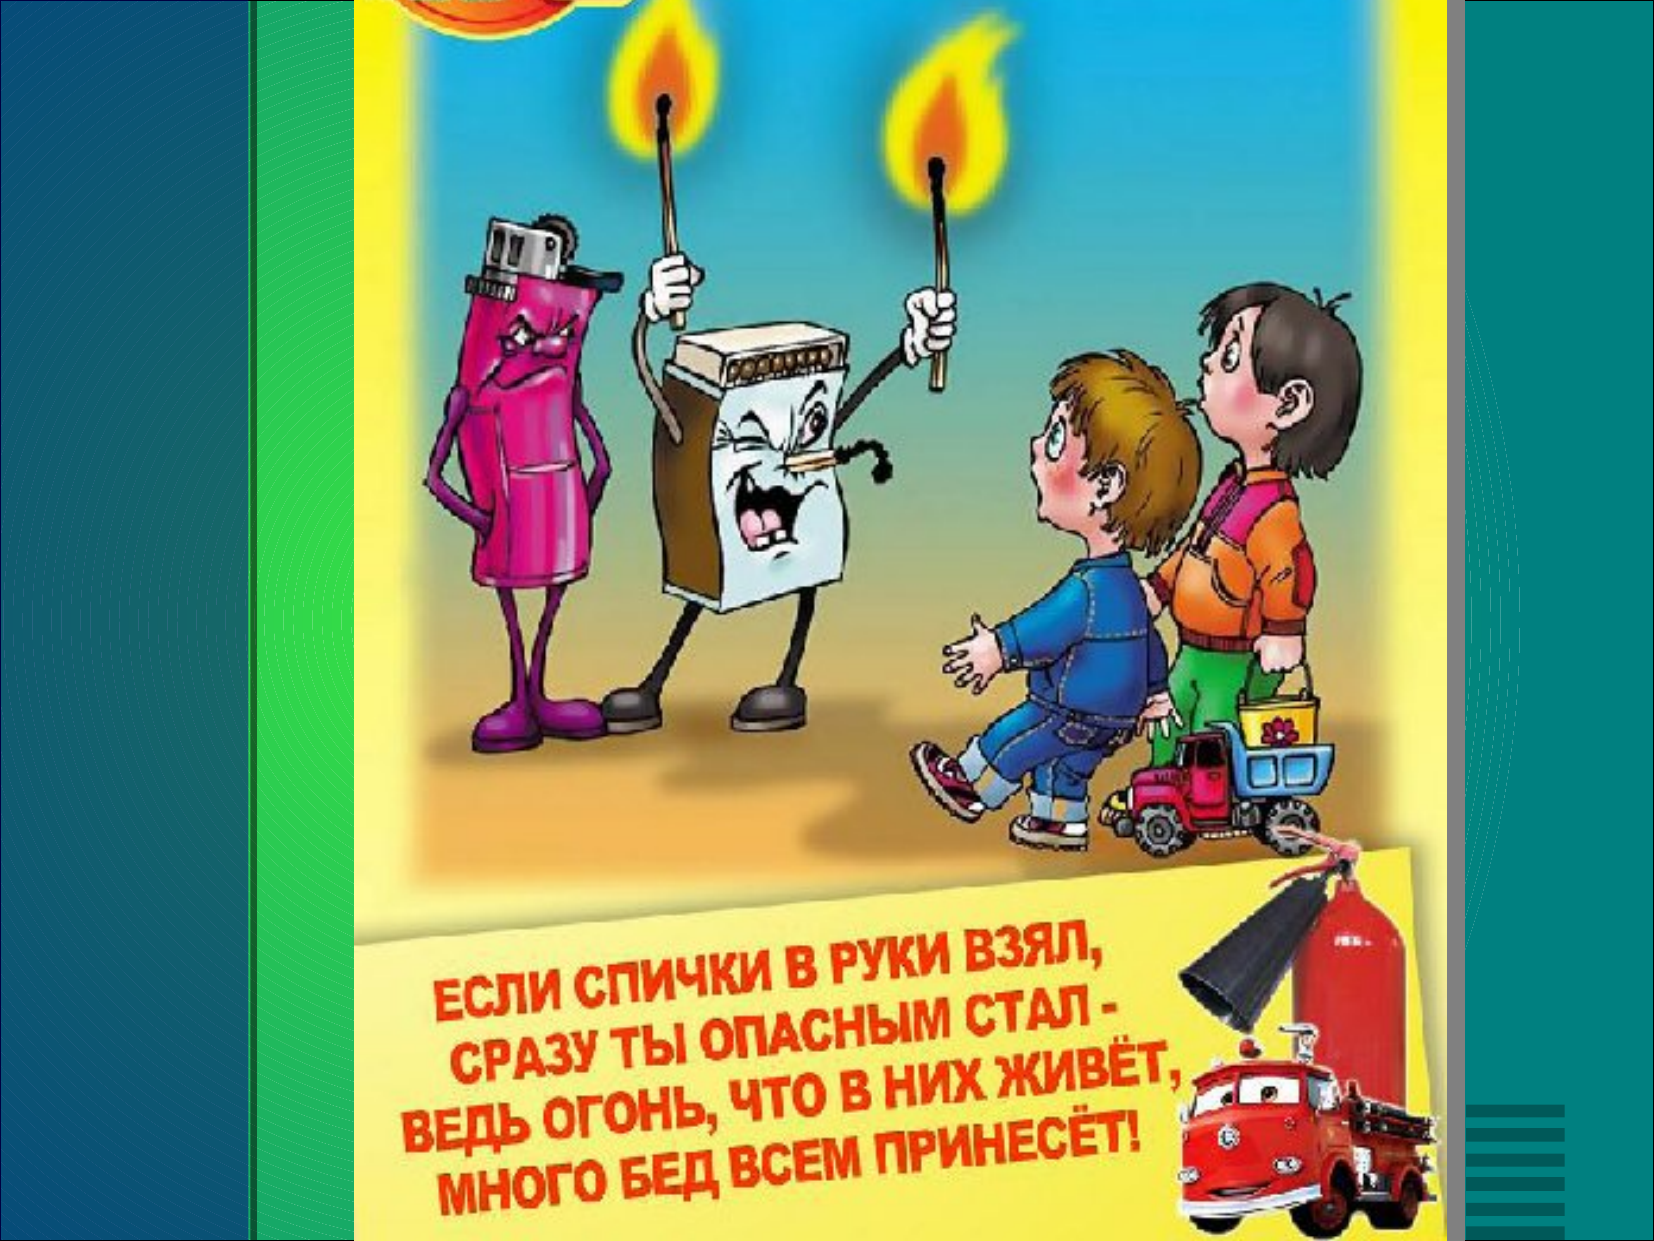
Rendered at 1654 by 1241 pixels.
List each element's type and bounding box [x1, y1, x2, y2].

picture [354, 0, 1447, 1241]
